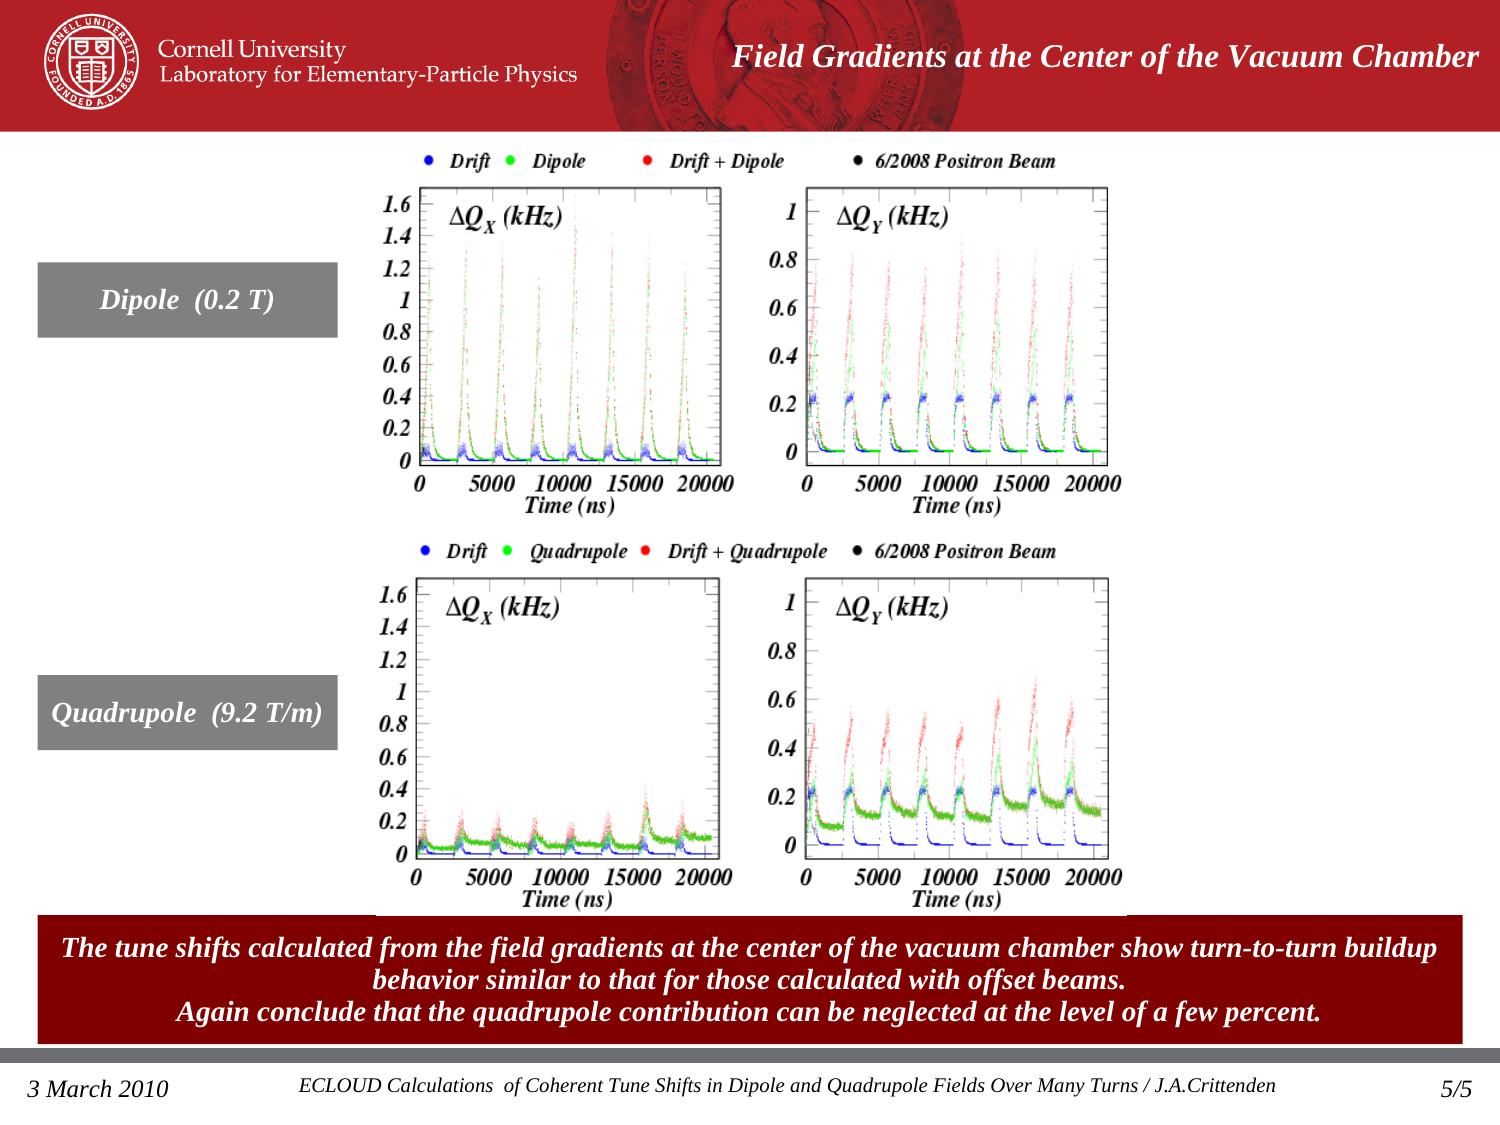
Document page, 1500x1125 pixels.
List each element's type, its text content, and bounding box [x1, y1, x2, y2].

text_box Field Gradients at the Center of the Vacuum Chamber [712, 29, 1500, 106]
text_box The tune shifts calculated from the field gradients at the center of the vacuum chamber show turn-to-turn buildup behavior similar to that for those calculated with offset beams. Again conclude that the quadrupole contribution can be neglected at the level of a few percent. [37, 915, 1463, 1045]
picture [375, 149, 1126, 527]
text_box Dipole (0.2 T) [37, 262, 338, 338]
text_box Quadrupole (9.2 T/m) [37, 675, 338, 751]
picture [0, 0, 1500, 132]
picture [376, 539, 1127, 916]
